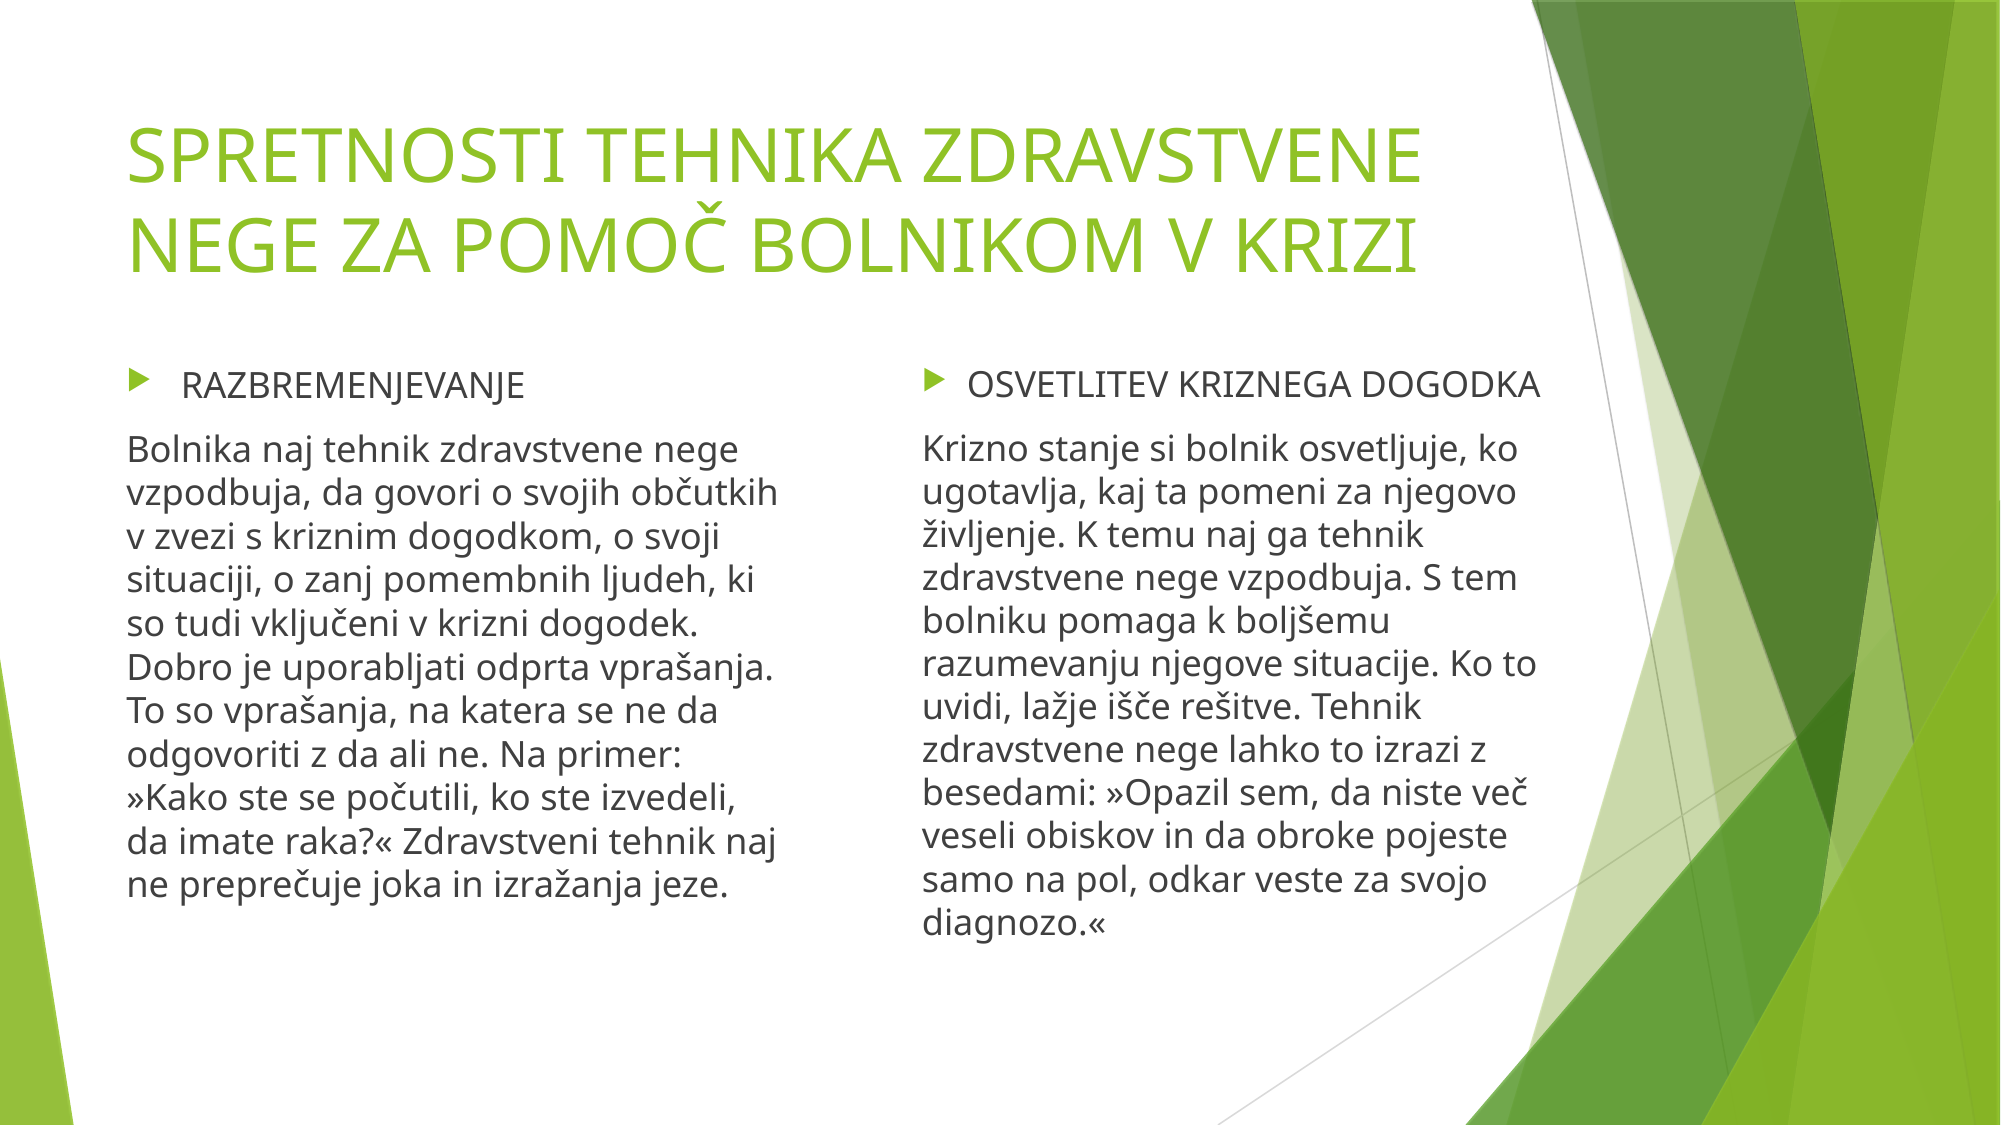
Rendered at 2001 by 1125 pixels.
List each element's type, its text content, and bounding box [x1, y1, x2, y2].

title SPRETNOSTI TEHNIKA ZDRAVSTVENE NEGE ZA POMOČ BOLNIKOM V KRIZI [111, 99, 1522, 317]
list OSVETLITEV KRIZNEGA DOGODKA Krizno stanje si bolnik osvetljuje, ko ugotavlja, kaj ta pomeni za njegovo življenje. K temu naj ga tehnik zdravstvene nege vzpodbuja. S tem bolniku pomaga k boljšemu razumevanju njegove situacije. Ko to uvidi, lažje išče rešitve. Tehnik zdravstvene nege lahko to izrazi z besedami: »Opazil sem, da niste več veseli obiskov in da obroke pojeste samo na pol, odkar veste za svojo diagnozo.« [834, 354, 1560, 992]
list RAZBREMENJEVANJE Bolnika naj tehnik zdravstvene nege vzpodbuja, da govori o svojih občutkih v zvezi s kriznim dogodkom, o svoji situaciji, o zanj pomembnih ljudeh, ki so tudi vključeni v krizni dogodek. Dobro je uporabljati odprta vprašanja. To so vprašanja, na katera se ne da odgovoriti z da ali ne. Na primer: »Kako ste se počutili, ko ste izvedeli, da imate raka?« Zdravstveni tehnik naj ne preprečuje joka in izražanja jeze. [111, 354, 798, 992]
